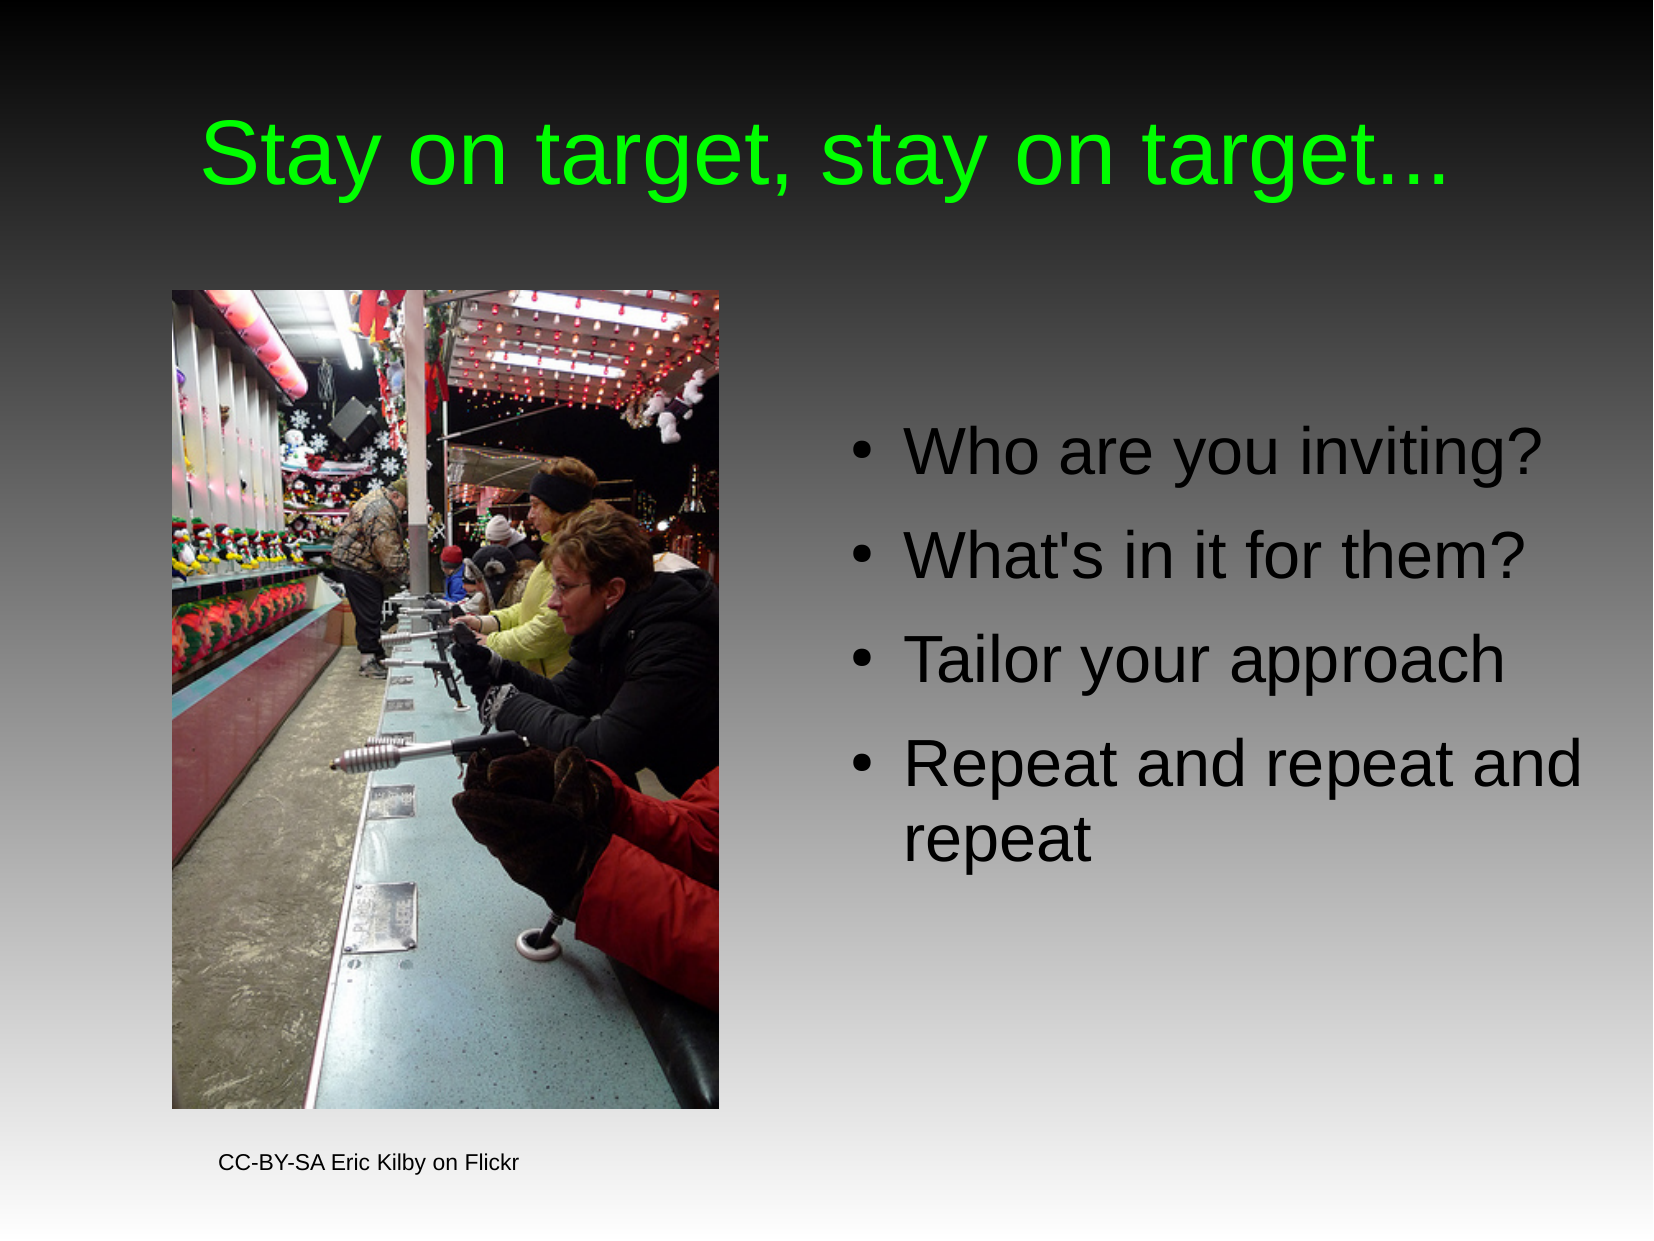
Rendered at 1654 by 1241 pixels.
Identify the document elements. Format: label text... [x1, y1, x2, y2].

title CC-BY-SA Eric Kilby on Flickr [112, 1125, 626, 1201]
title Stay on target, stay on target... [82, 49, 1571, 257]
picture [172, 290, 719, 1109]
list Who are you inviting? What's in it for them? Tailor your approach Repeat and repeat and repeat [832, 413, 1613, 1088]
